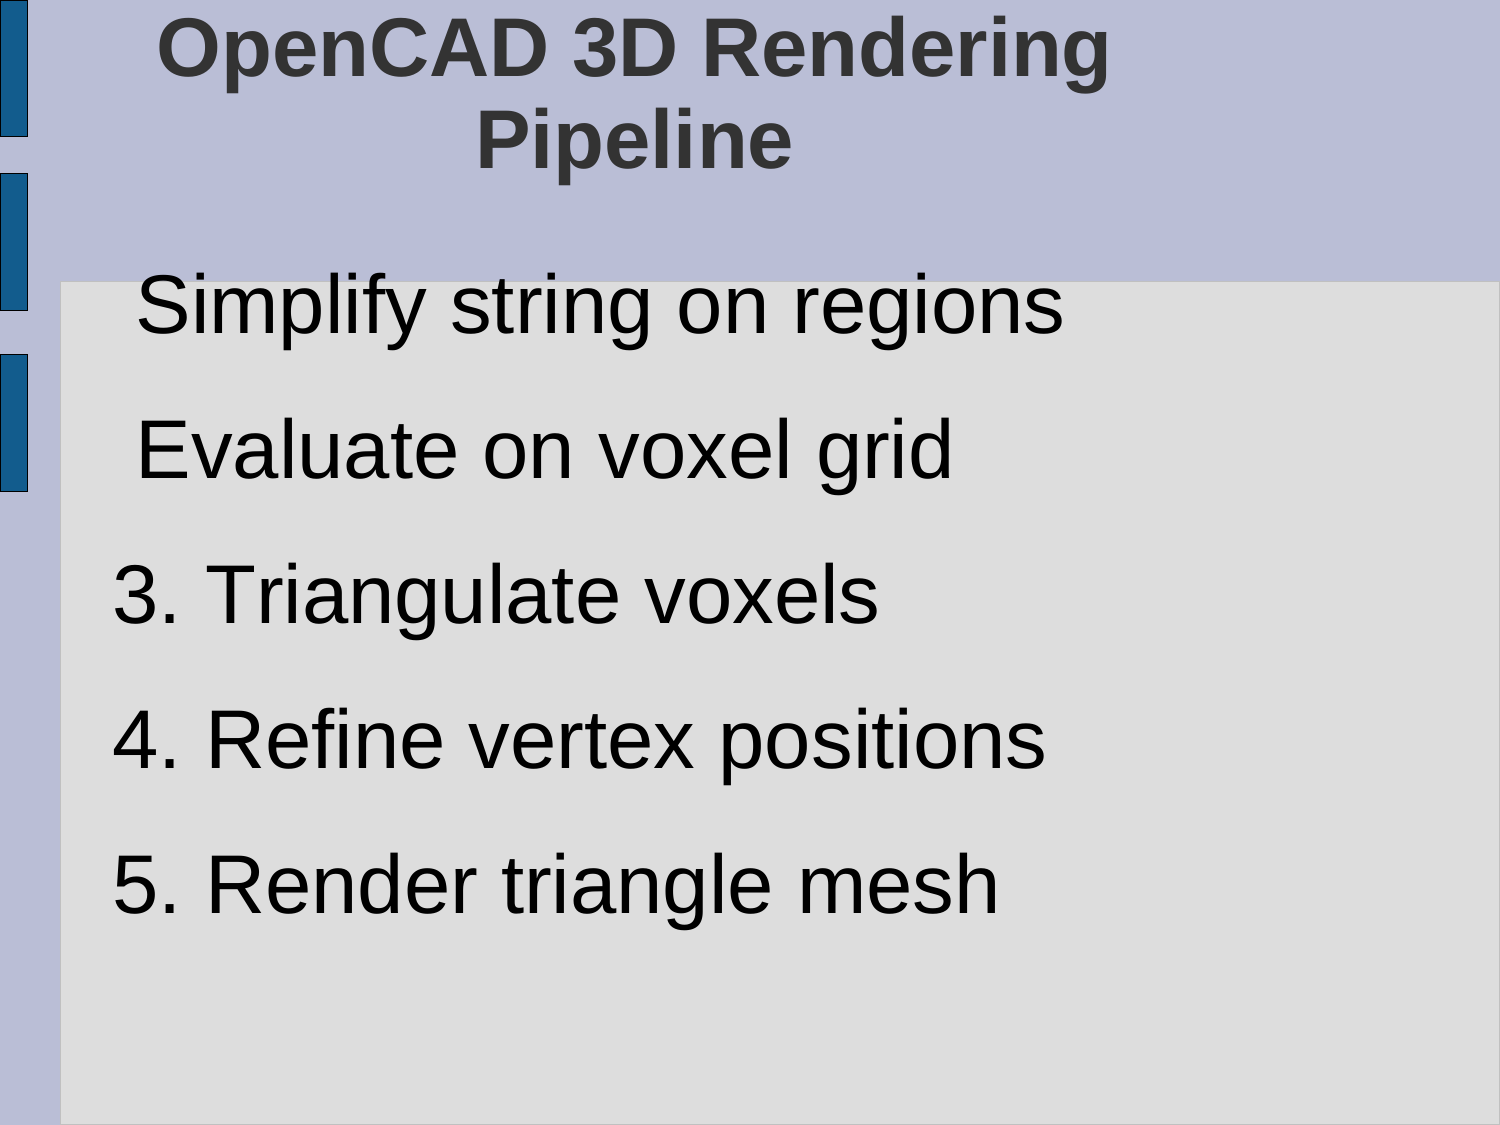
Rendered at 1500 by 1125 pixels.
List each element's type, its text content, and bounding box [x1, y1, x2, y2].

title OpenCAD 3D Rendering Pipeline [0, 0, 1270, 195]
text_box Simplify string on regions Evaluate on voxel grid 3. Triangulate voxels 4. Refine vertex positions 5. Render triangle mesh [97, 250, 1431, 940]
